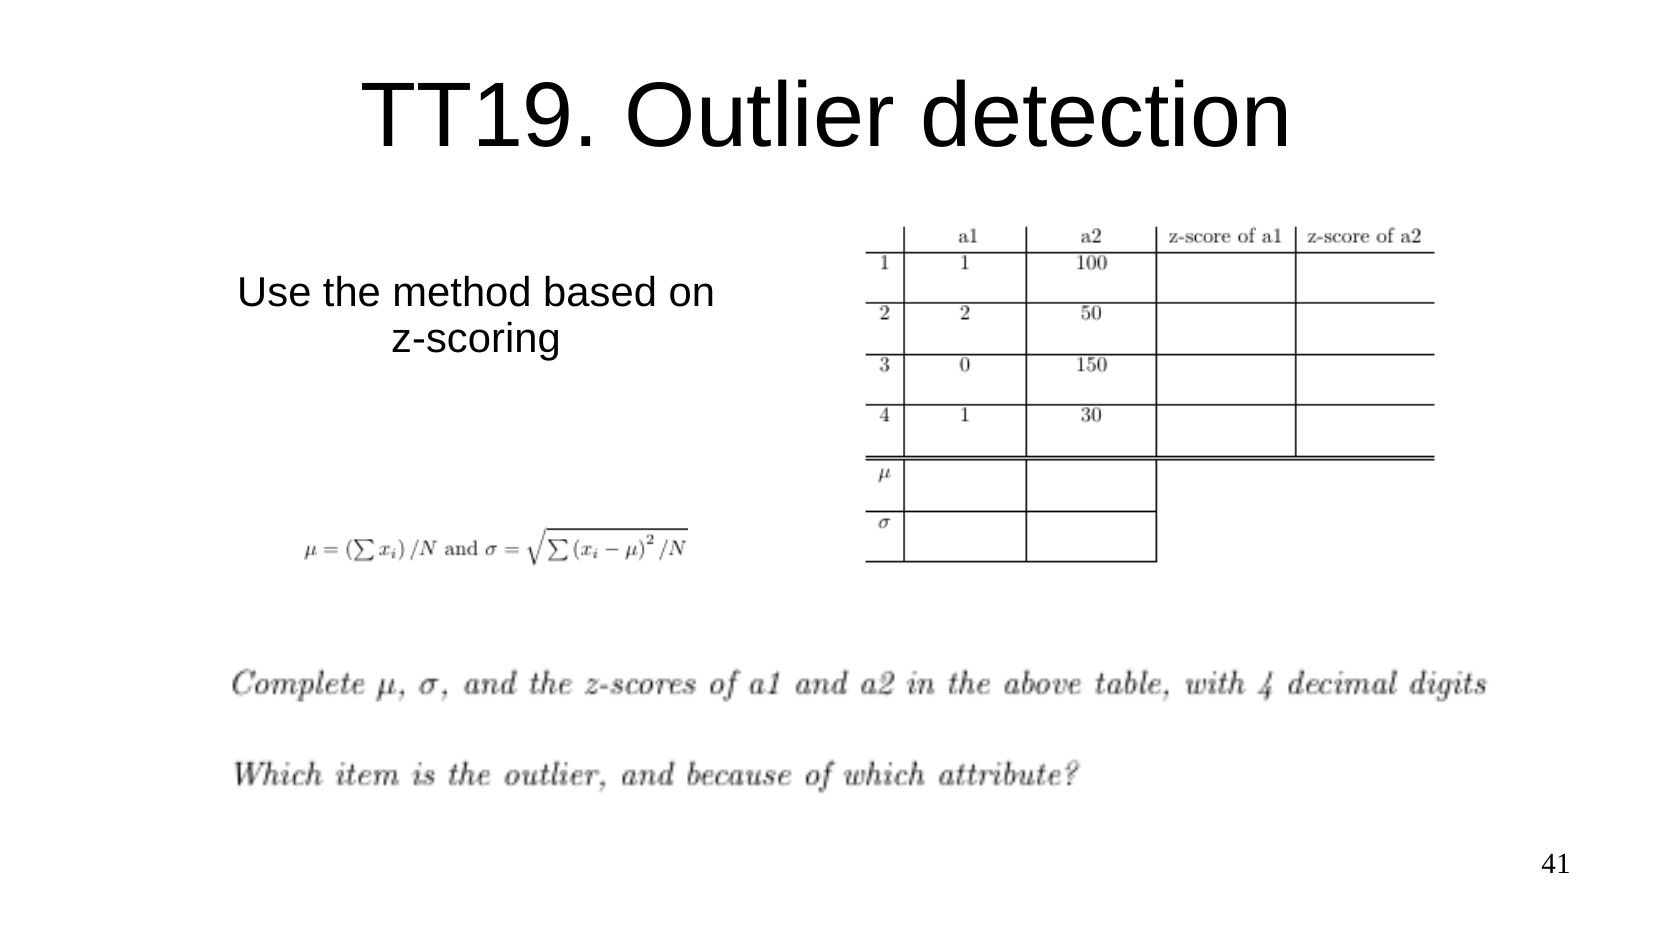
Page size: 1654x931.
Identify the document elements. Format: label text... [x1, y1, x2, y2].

title TT19. Outlier detection [82, 37, 1571, 193]
picture [300, 502, 688, 586]
picture [206, 644, 1531, 844]
picture [855, 224, 1441, 569]
text_box Use the method based on z-scoring [165, 210, 788, 421]
